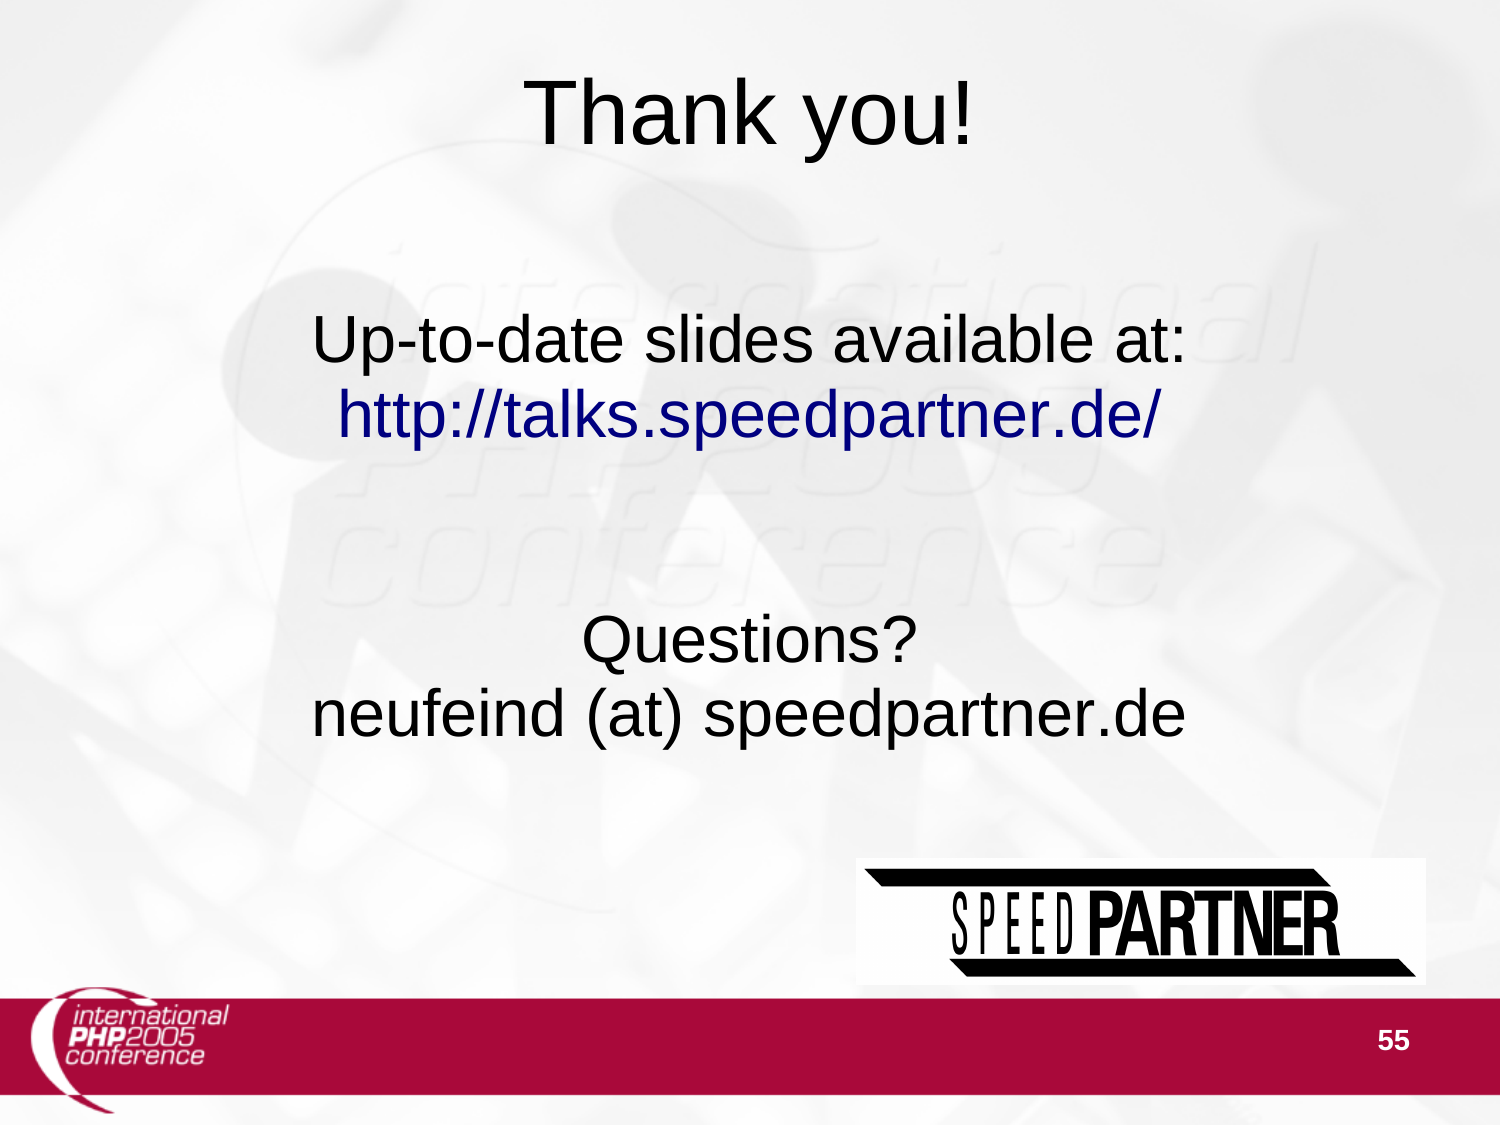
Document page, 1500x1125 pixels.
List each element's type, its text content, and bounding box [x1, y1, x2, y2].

picture [0, 0, 1500, 1125]
list Up-to-date slides available at: http://talks.speedpartner.de/ Questions? neufeind (at) speedpartner.de [75, 220, 1426, 977]
title Thank you! [75, 18, 1426, 207]
